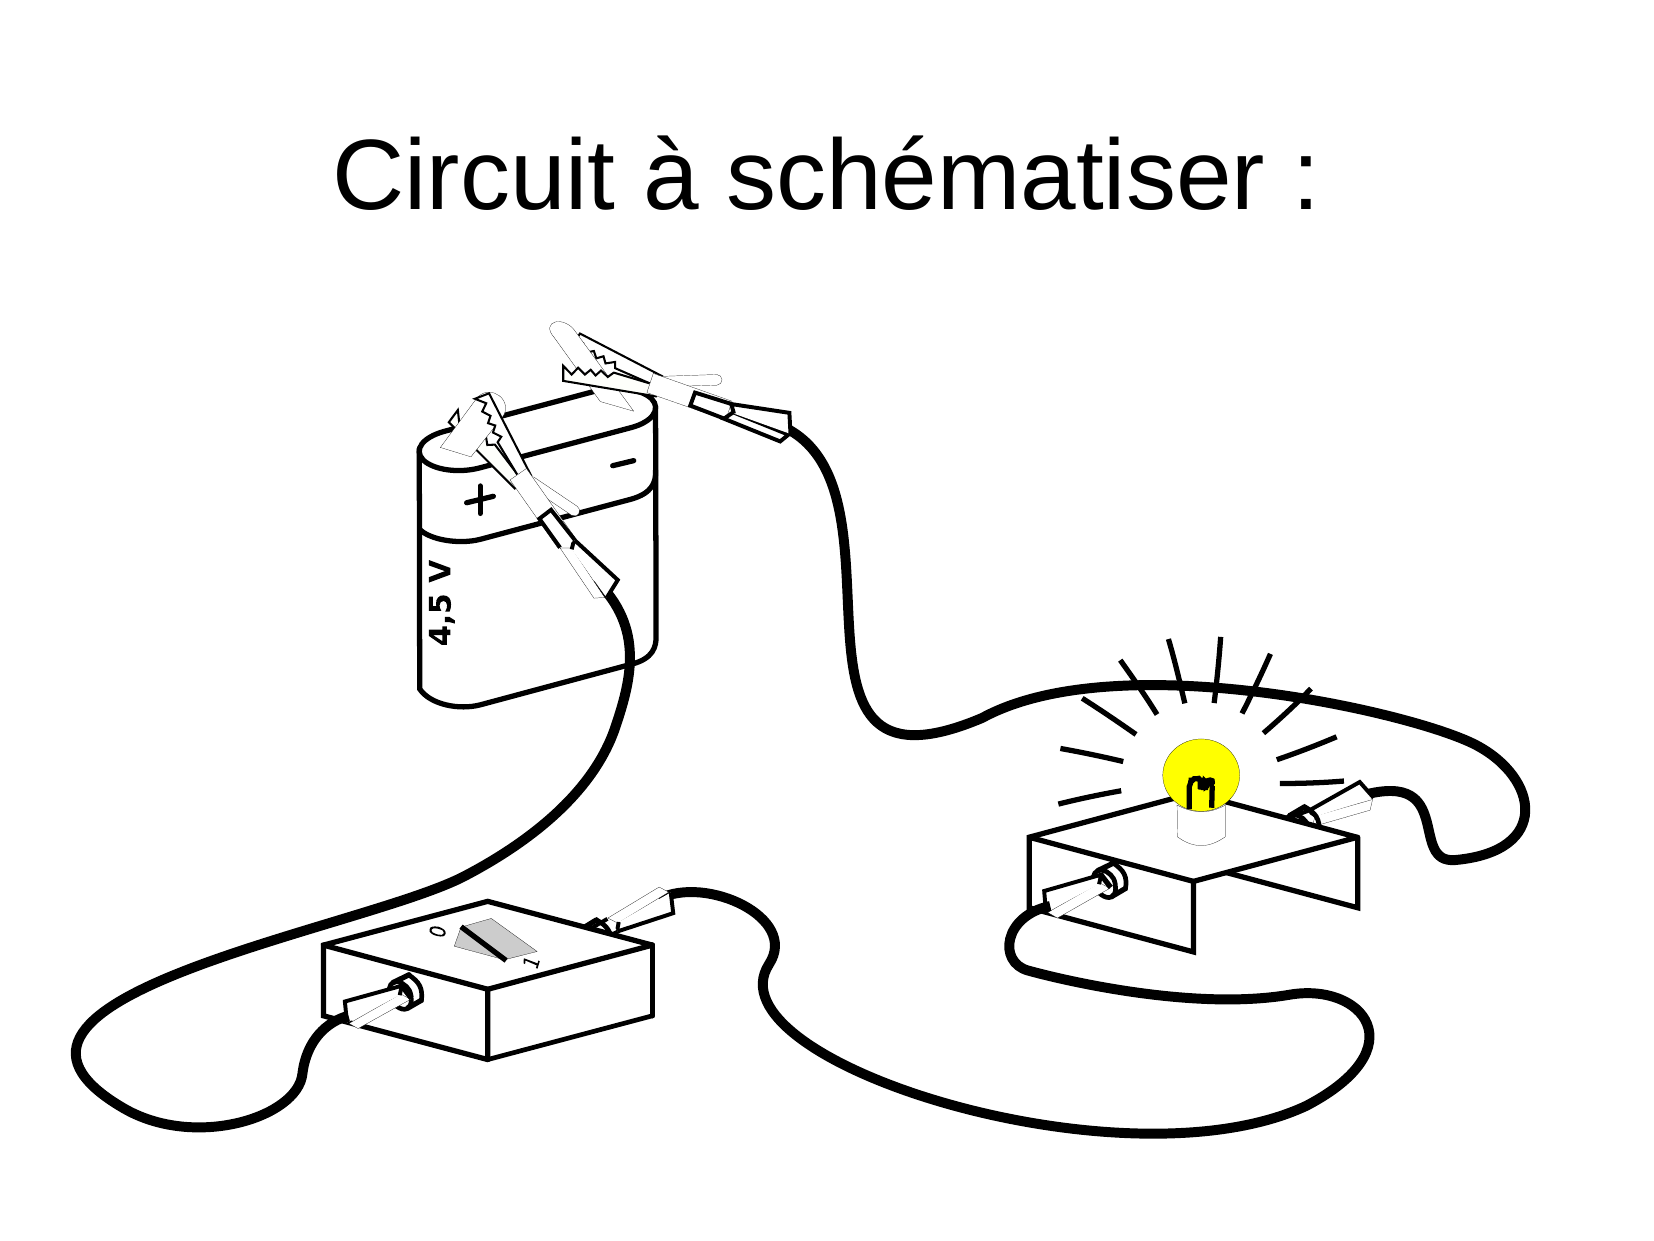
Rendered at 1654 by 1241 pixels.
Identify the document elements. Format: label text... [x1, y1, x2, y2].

subtitle Circuit à schématiser : [82, 49, 1571, 1010]
picture [70, 318, 1537, 1146]
